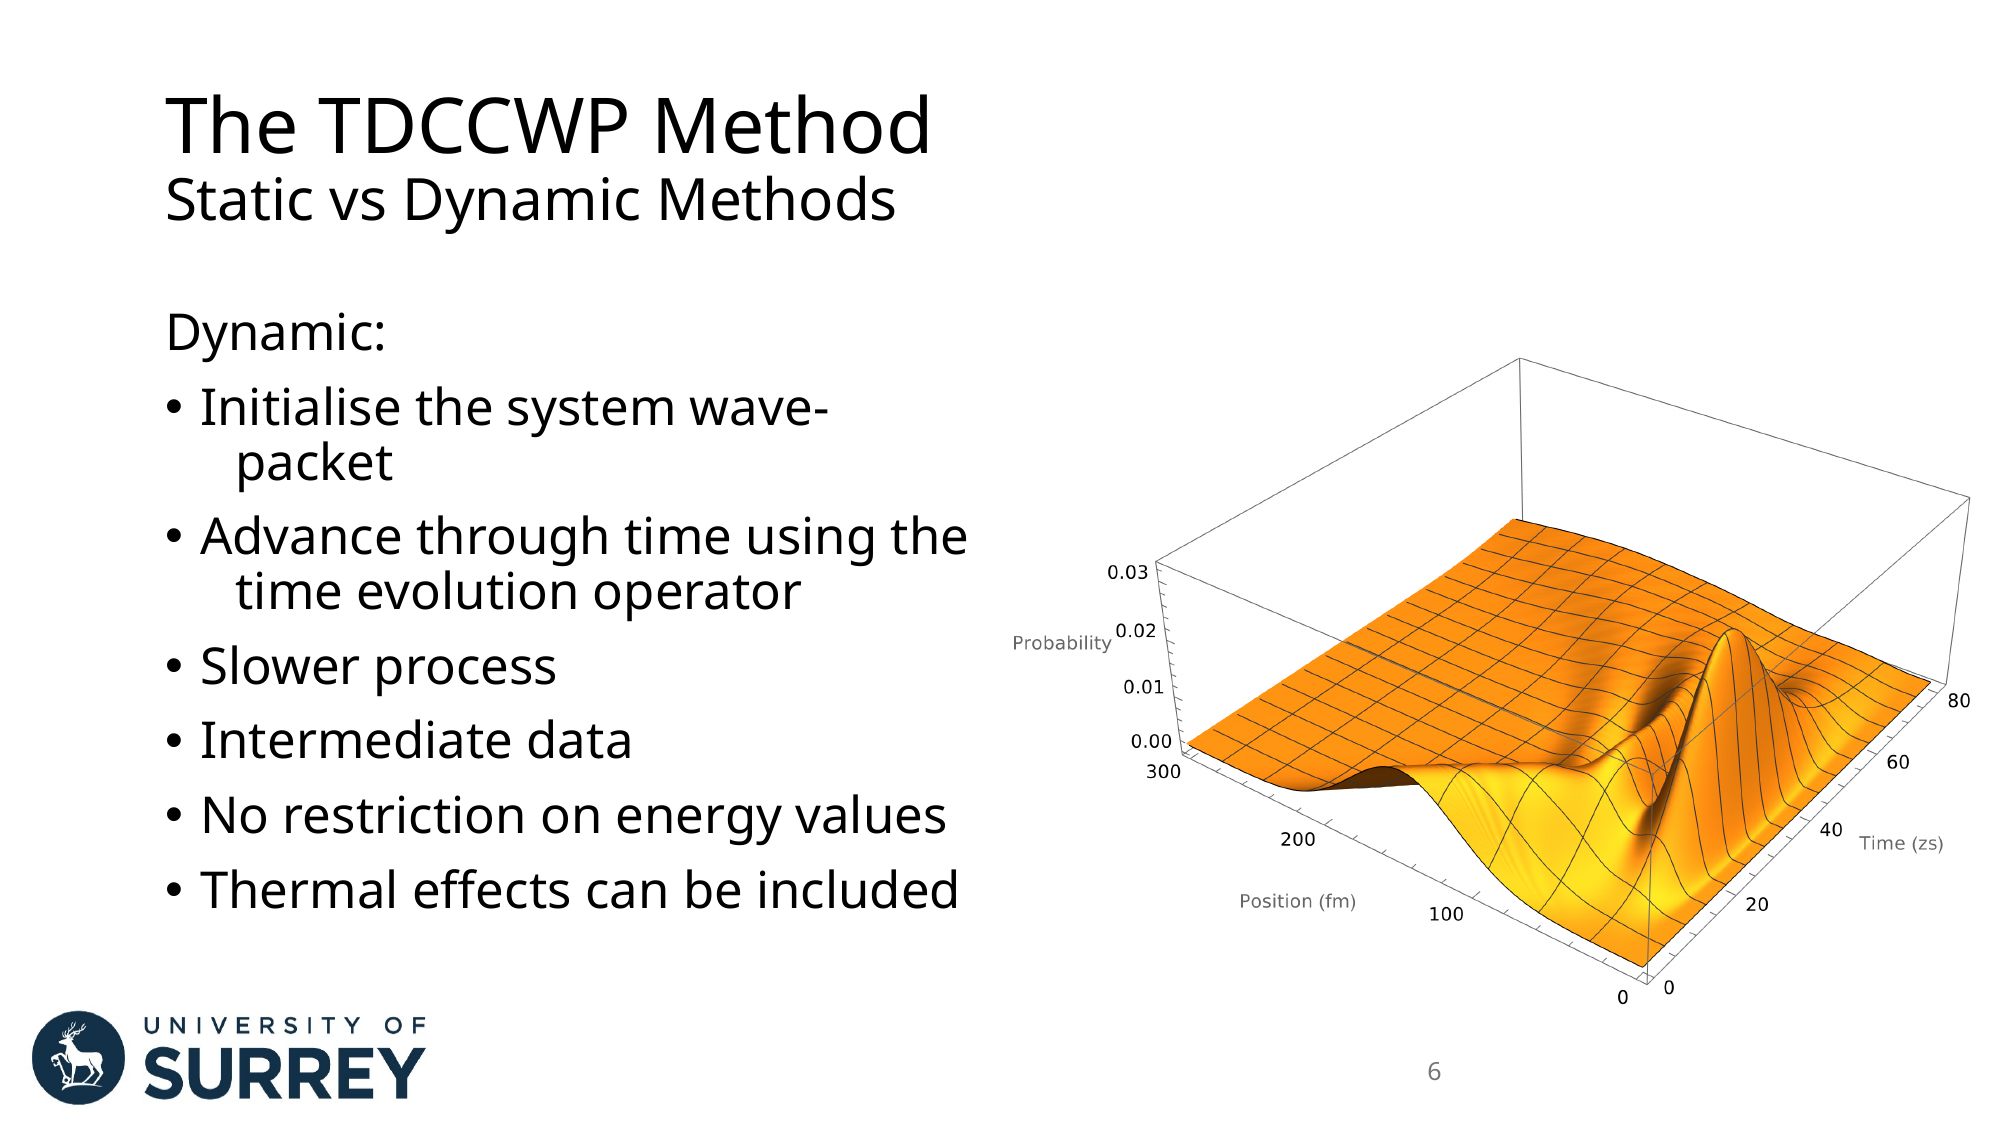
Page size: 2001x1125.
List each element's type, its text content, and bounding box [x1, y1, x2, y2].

list Dynamic: Initialise the system wave-packet Advance through time using the time evolution operator Slower process Intermediate data No restriction on energy values Thermal effects can be included [150, 299, 988, 969]
text_box [1412, 1056, 1863, 1103]
picture [1012, 311, 1973, 1056]
picture [0, 993, 461, 1125]
title The TDCCWP Method Static vs Dynamic Methods [150, 79, 1851, 275]
